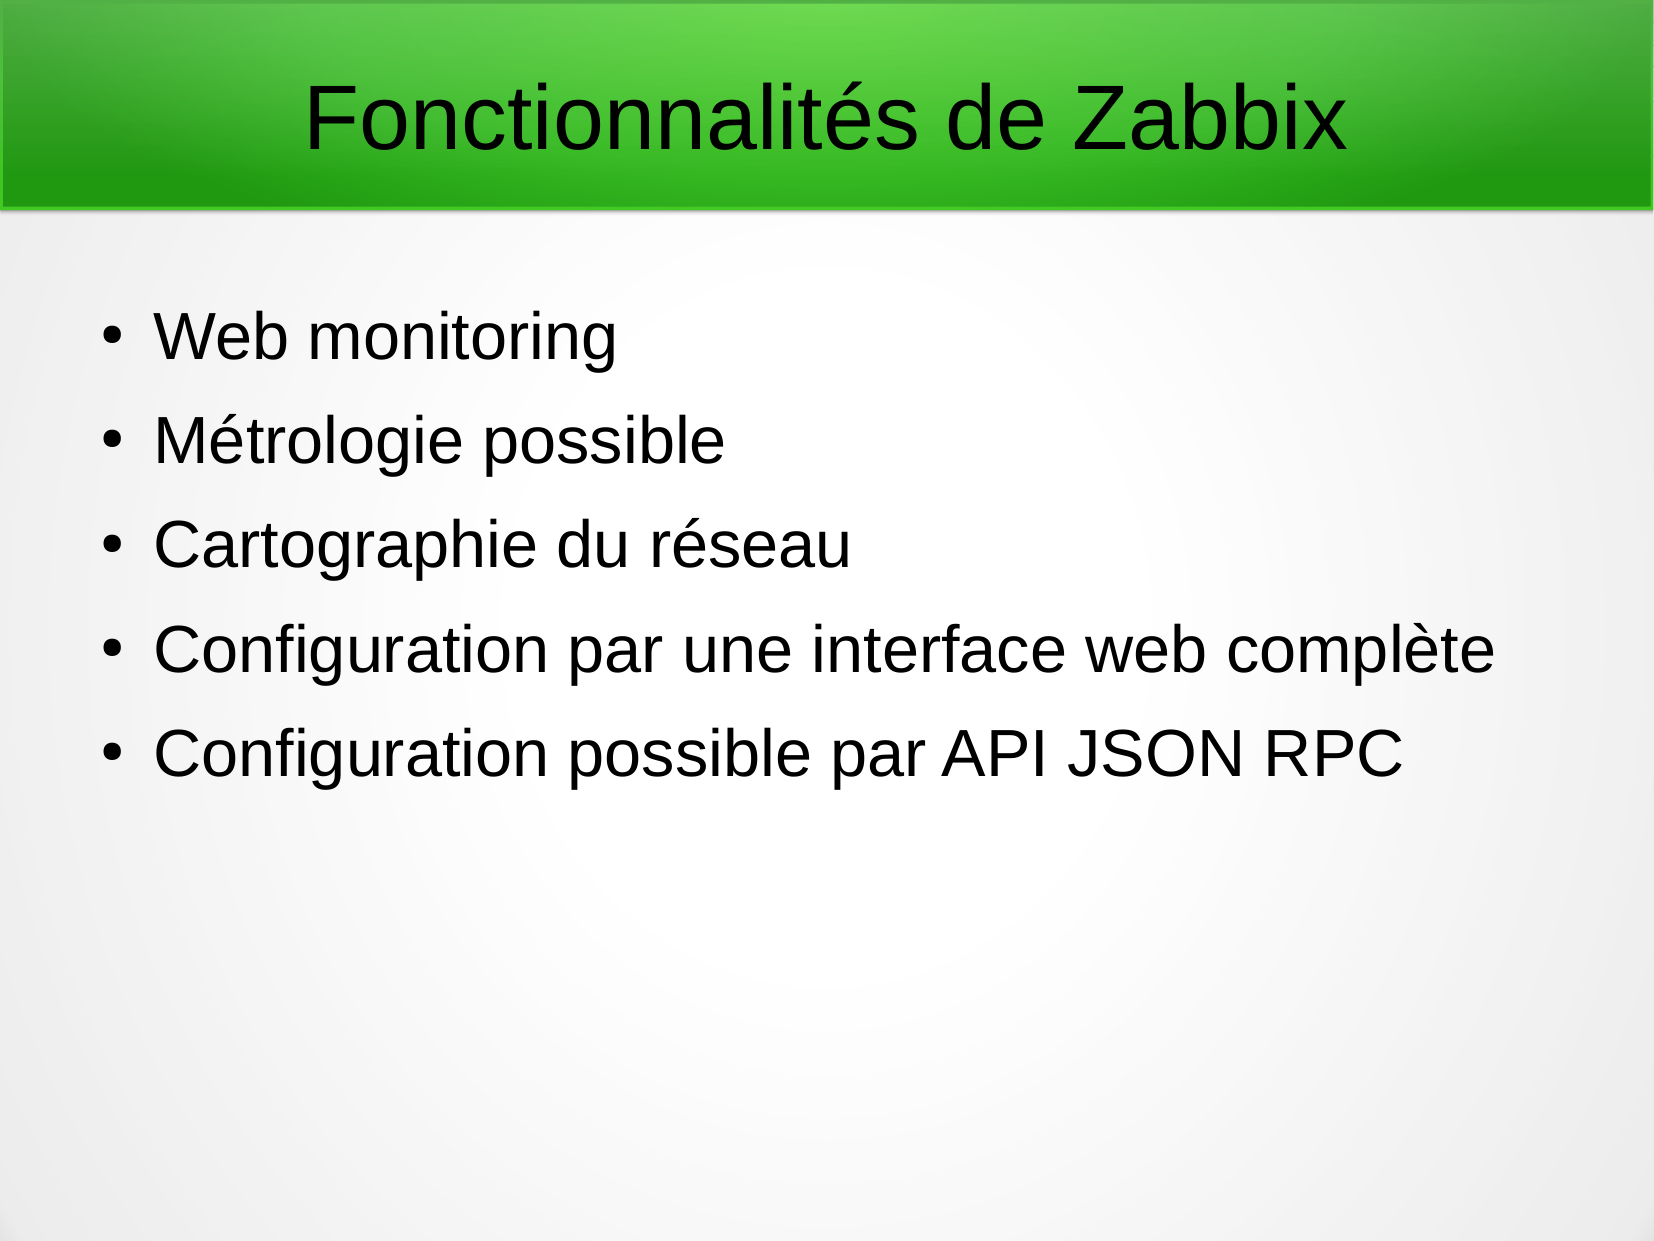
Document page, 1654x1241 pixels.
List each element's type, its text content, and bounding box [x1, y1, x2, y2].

list Web monitoring Métrologie possible Cartographie du réseau Configuration par une interface web complète Configuration possible par API JSON RPC [82, 299, 1571, 1019]
title Fonctionnalités de Zabbix [82, 47, 1571, 189]
